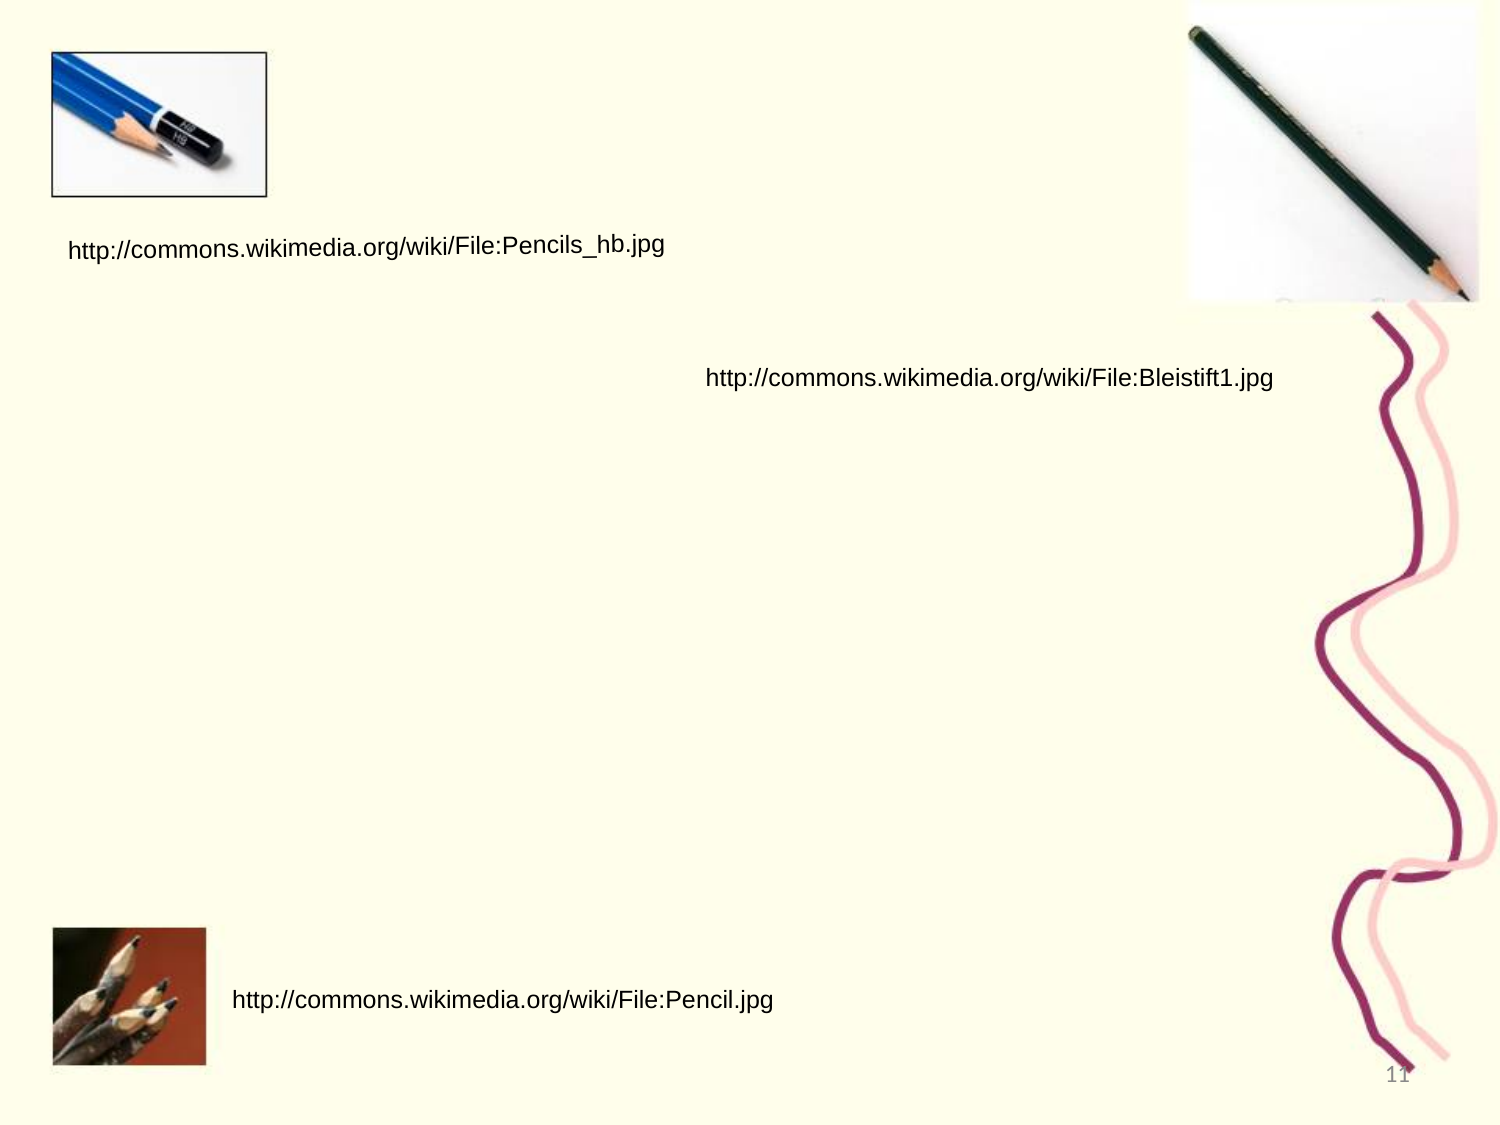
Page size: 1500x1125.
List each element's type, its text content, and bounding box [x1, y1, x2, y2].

text_box http://commons.wikimedia.org/wiki/File:Bleistift1.jpg [690, 353, 1365, 399]
text_box http://commons.wikimedia.org/wiki/File:Pencil.jpg [217, 976, 791, 1022]
picture [0, 0, 1500, 1125]
text_box http://commons.wikimedia.org/wiki/File:Pencils_hb.jpg [52, 217, 774, 273]
